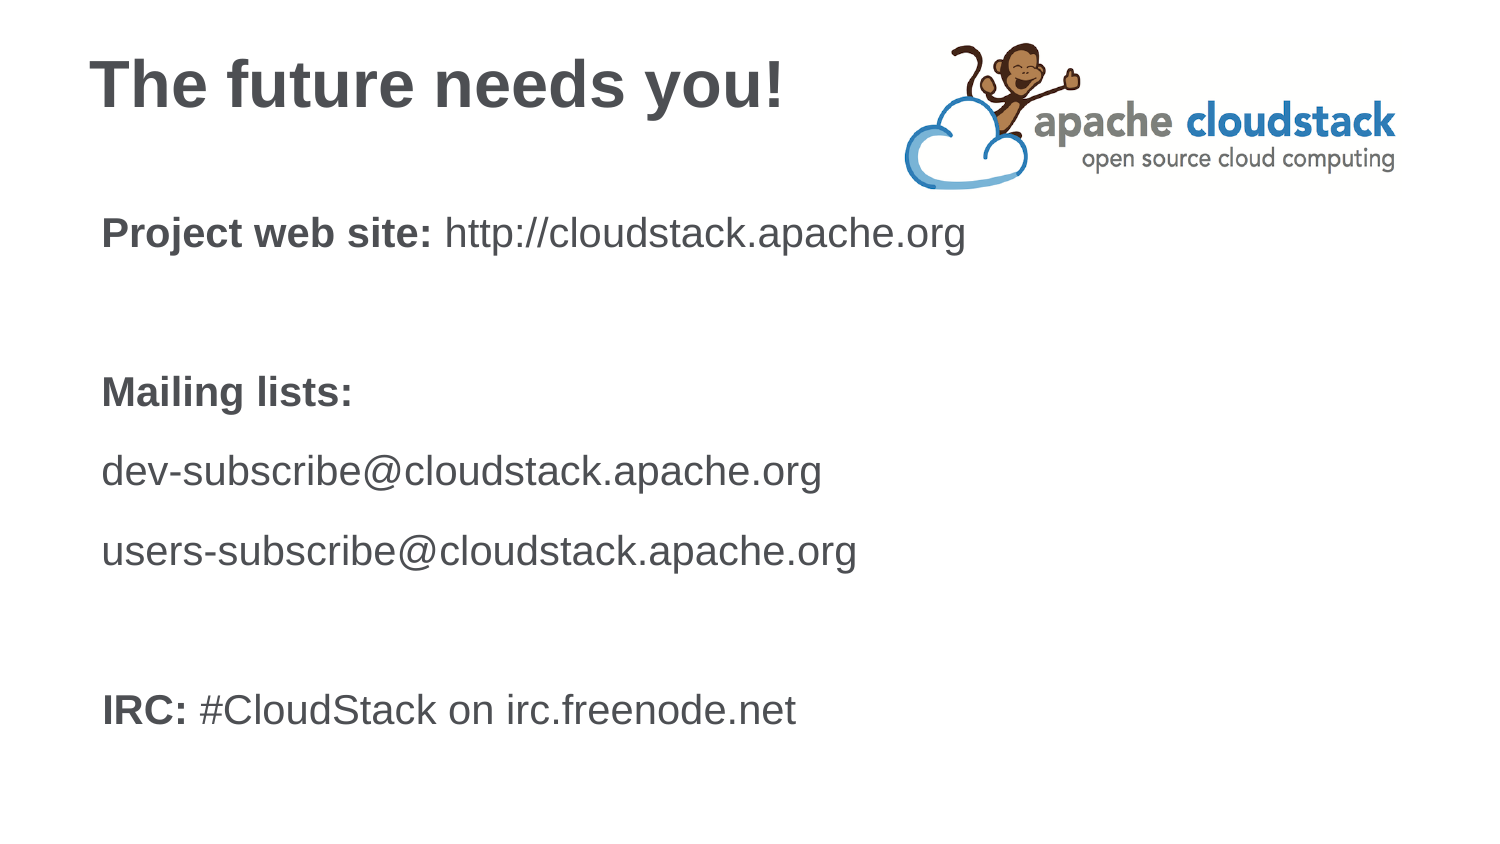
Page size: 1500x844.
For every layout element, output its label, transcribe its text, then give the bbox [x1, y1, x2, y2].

title The future needs you! [75, 33, 1425, 175]
text_box [899, 37, 1402, 199]
list Project web site: http://cloudstack.apache.org Mailing lists: dev-subscribe@cloudstack.apache.org users-subscribe@cloudstack.apache.org IRC: #CloudStack on irc.freenode.net Join your local CloudStack user group! [75, 198, 1425, 810]
